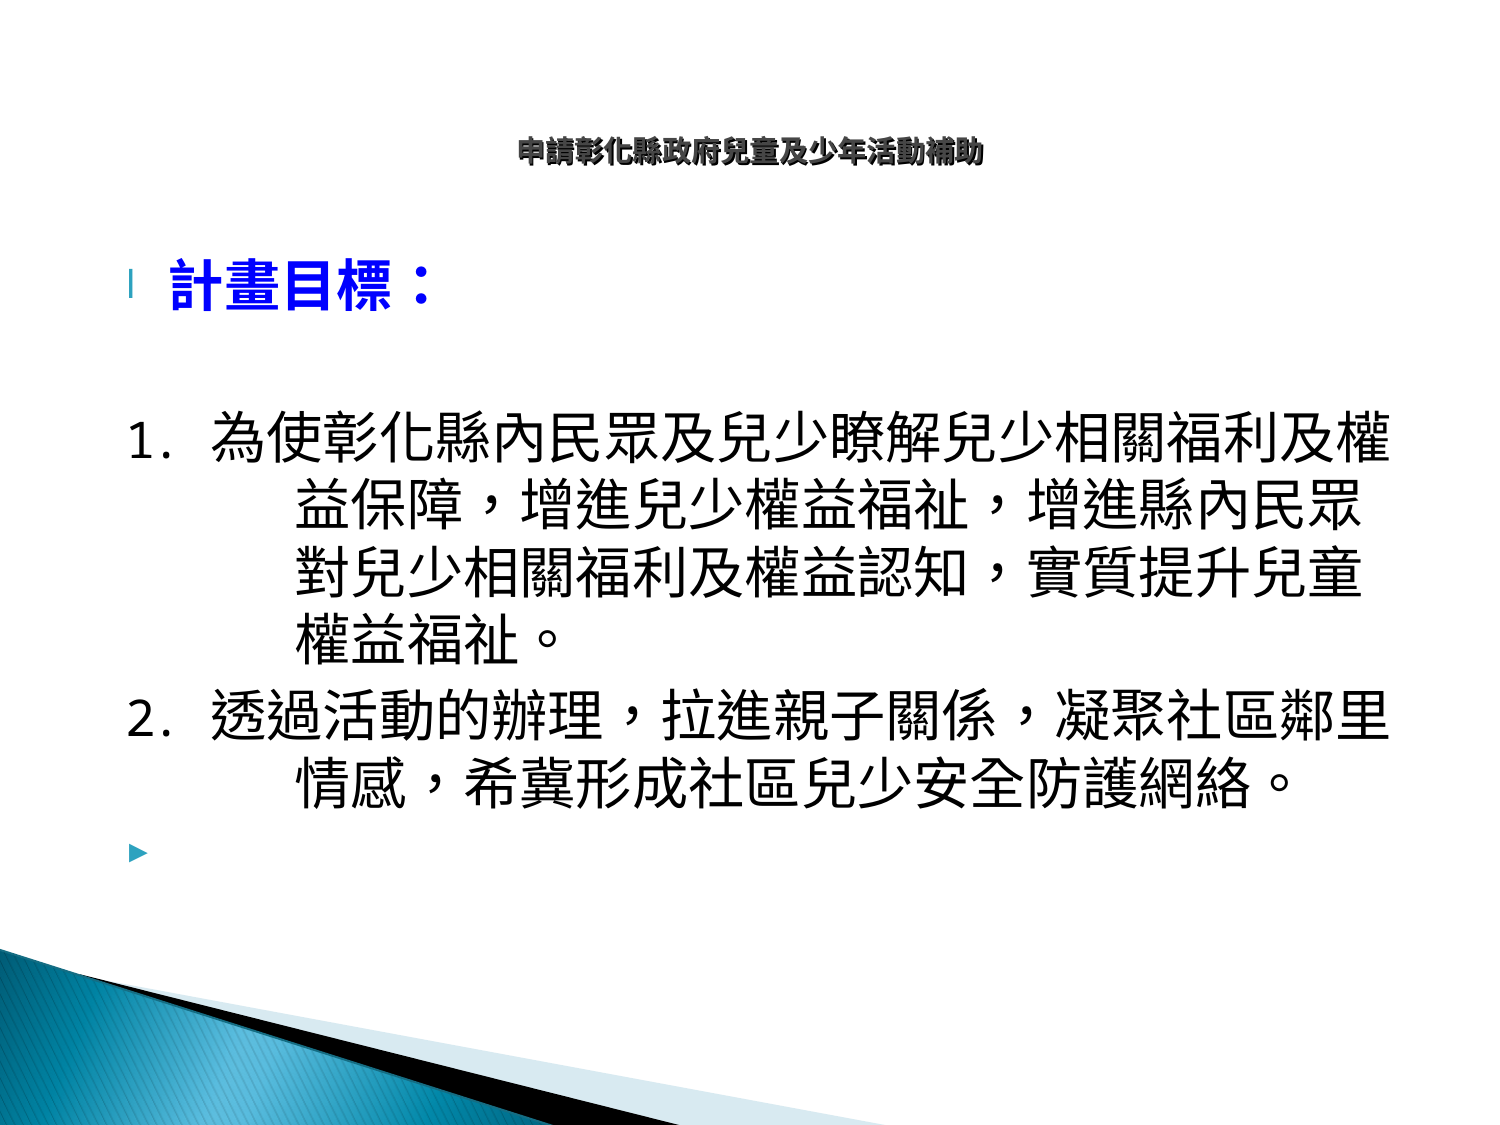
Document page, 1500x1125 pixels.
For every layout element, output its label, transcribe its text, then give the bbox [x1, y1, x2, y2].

list 計畫目標： 為使彰化縣內民眾及兒少瞭解兒少相關福利及權益保障，增進兒少權益福祉，增進縣內民眾對兒少相關福利及權益認知，實質提升兒童權益福祉。 透過活動的辦理，拉進親子關係，凝聚社區鄰里情感，希冀形成社區兒少安全防護網絡。 [75, 256, 1426, 986]
title 申請彰化縣政府兒童及少年活動補助 [75, 45, 1426, 256]
